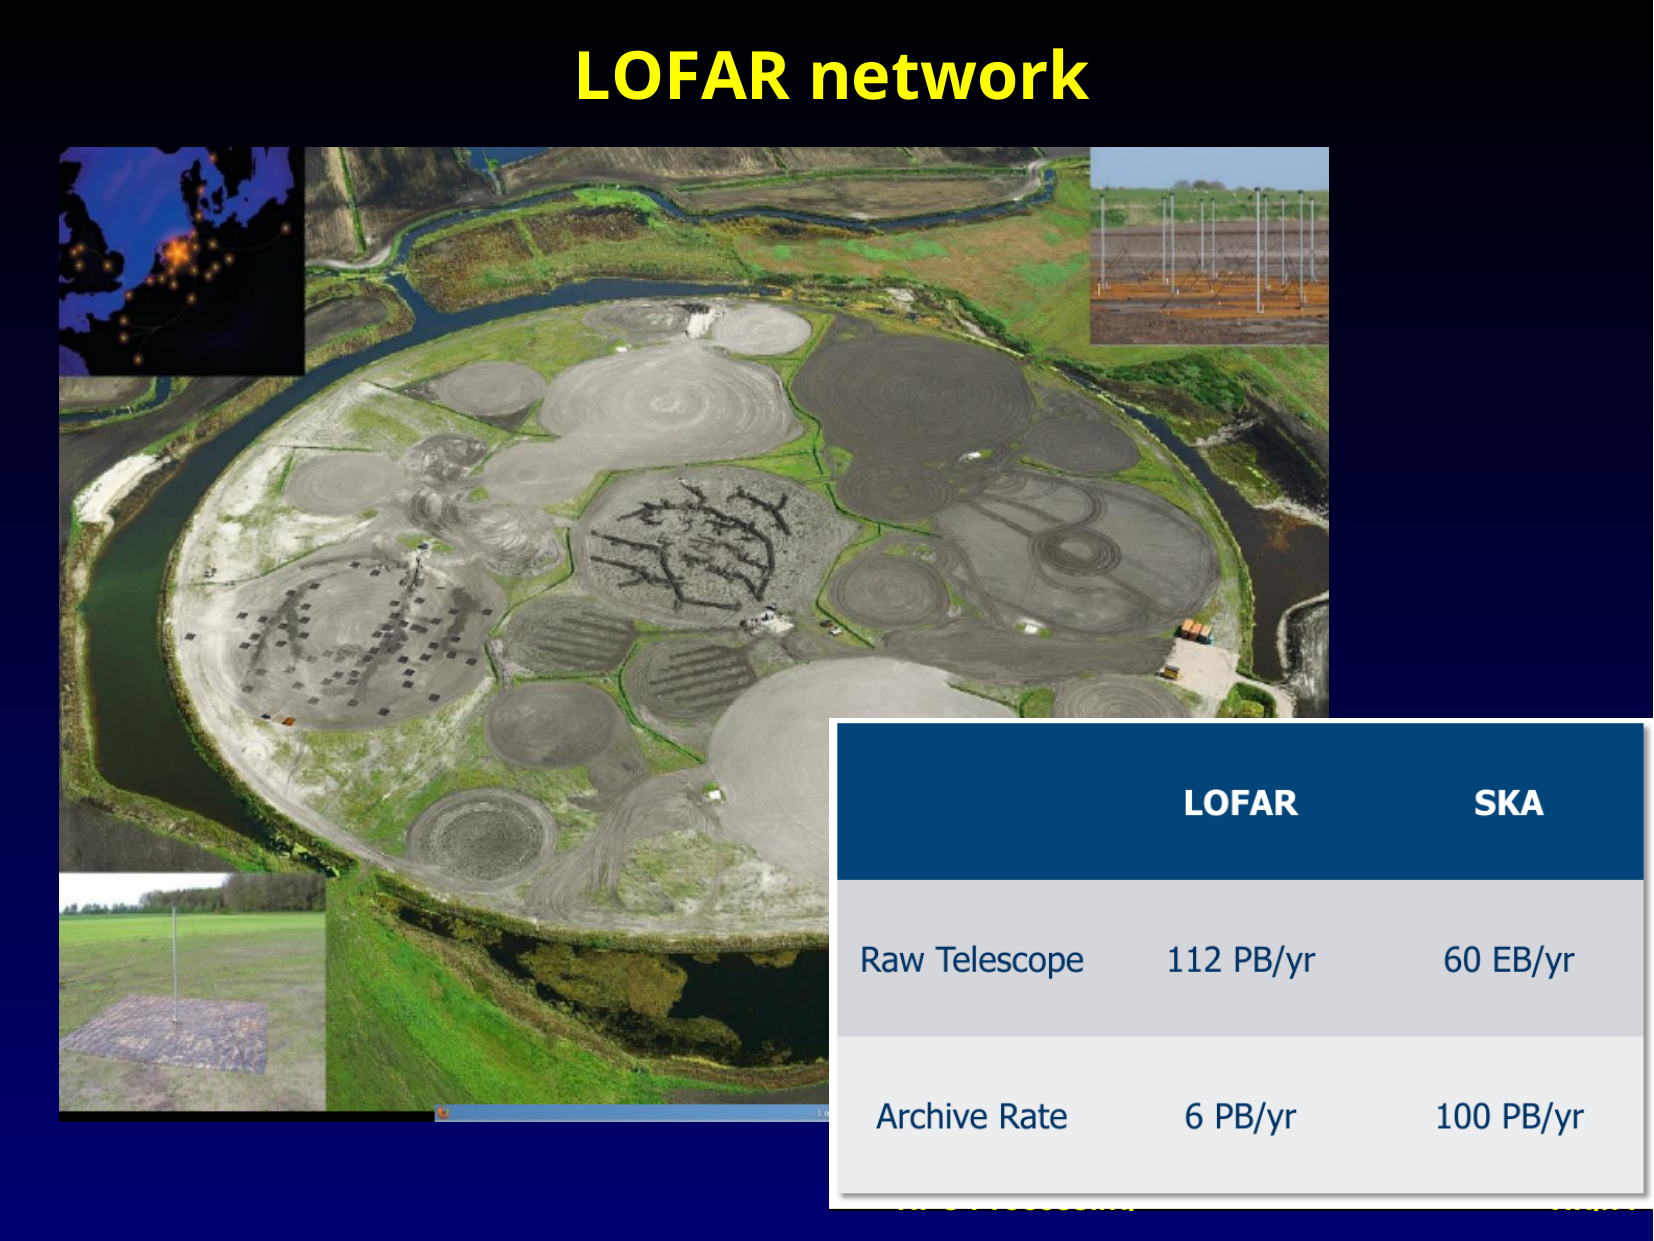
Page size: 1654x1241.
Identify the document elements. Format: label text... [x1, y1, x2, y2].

title LOFAR network [88, 29, 1577, 119]
picture [59, 147, 1653, 1211]
